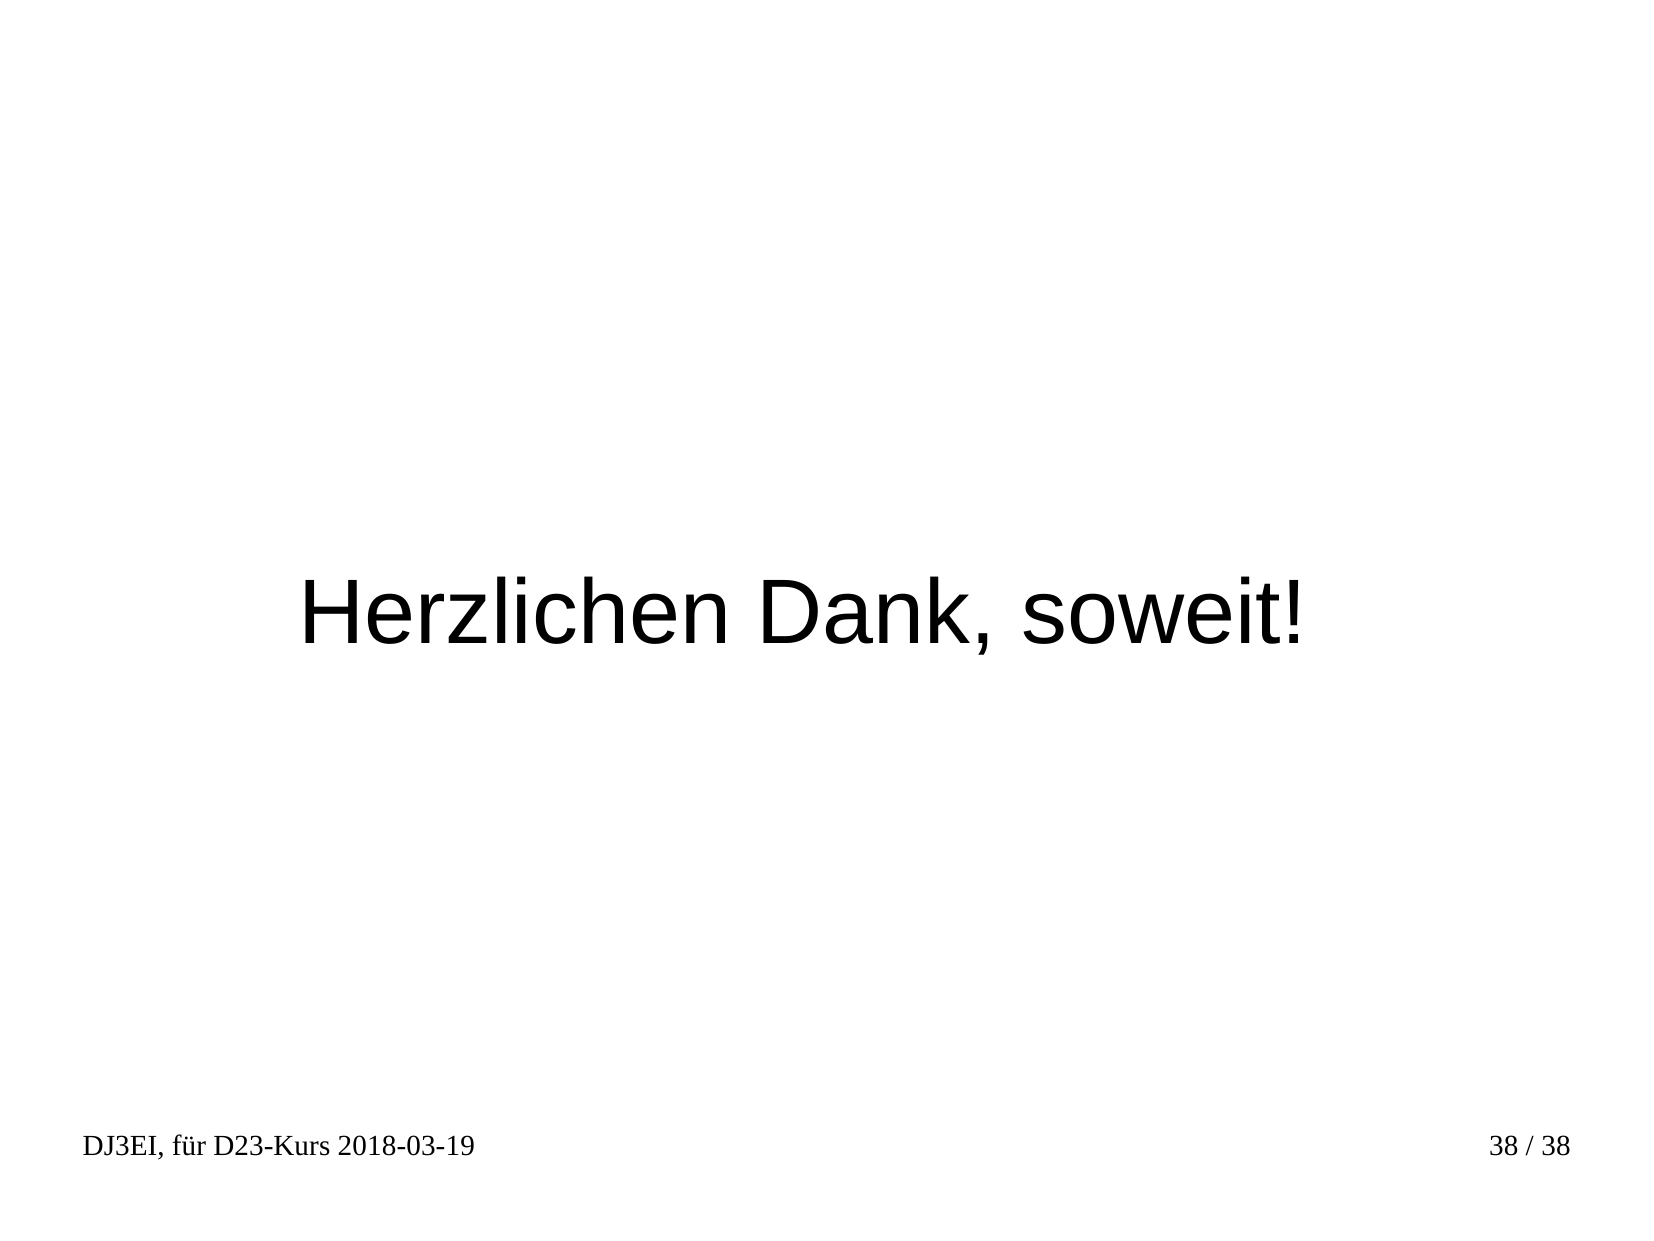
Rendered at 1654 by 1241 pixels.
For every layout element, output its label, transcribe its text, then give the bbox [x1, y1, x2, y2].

title Herzlichen Dank, soweit! [59, 507, 1548, 715]
